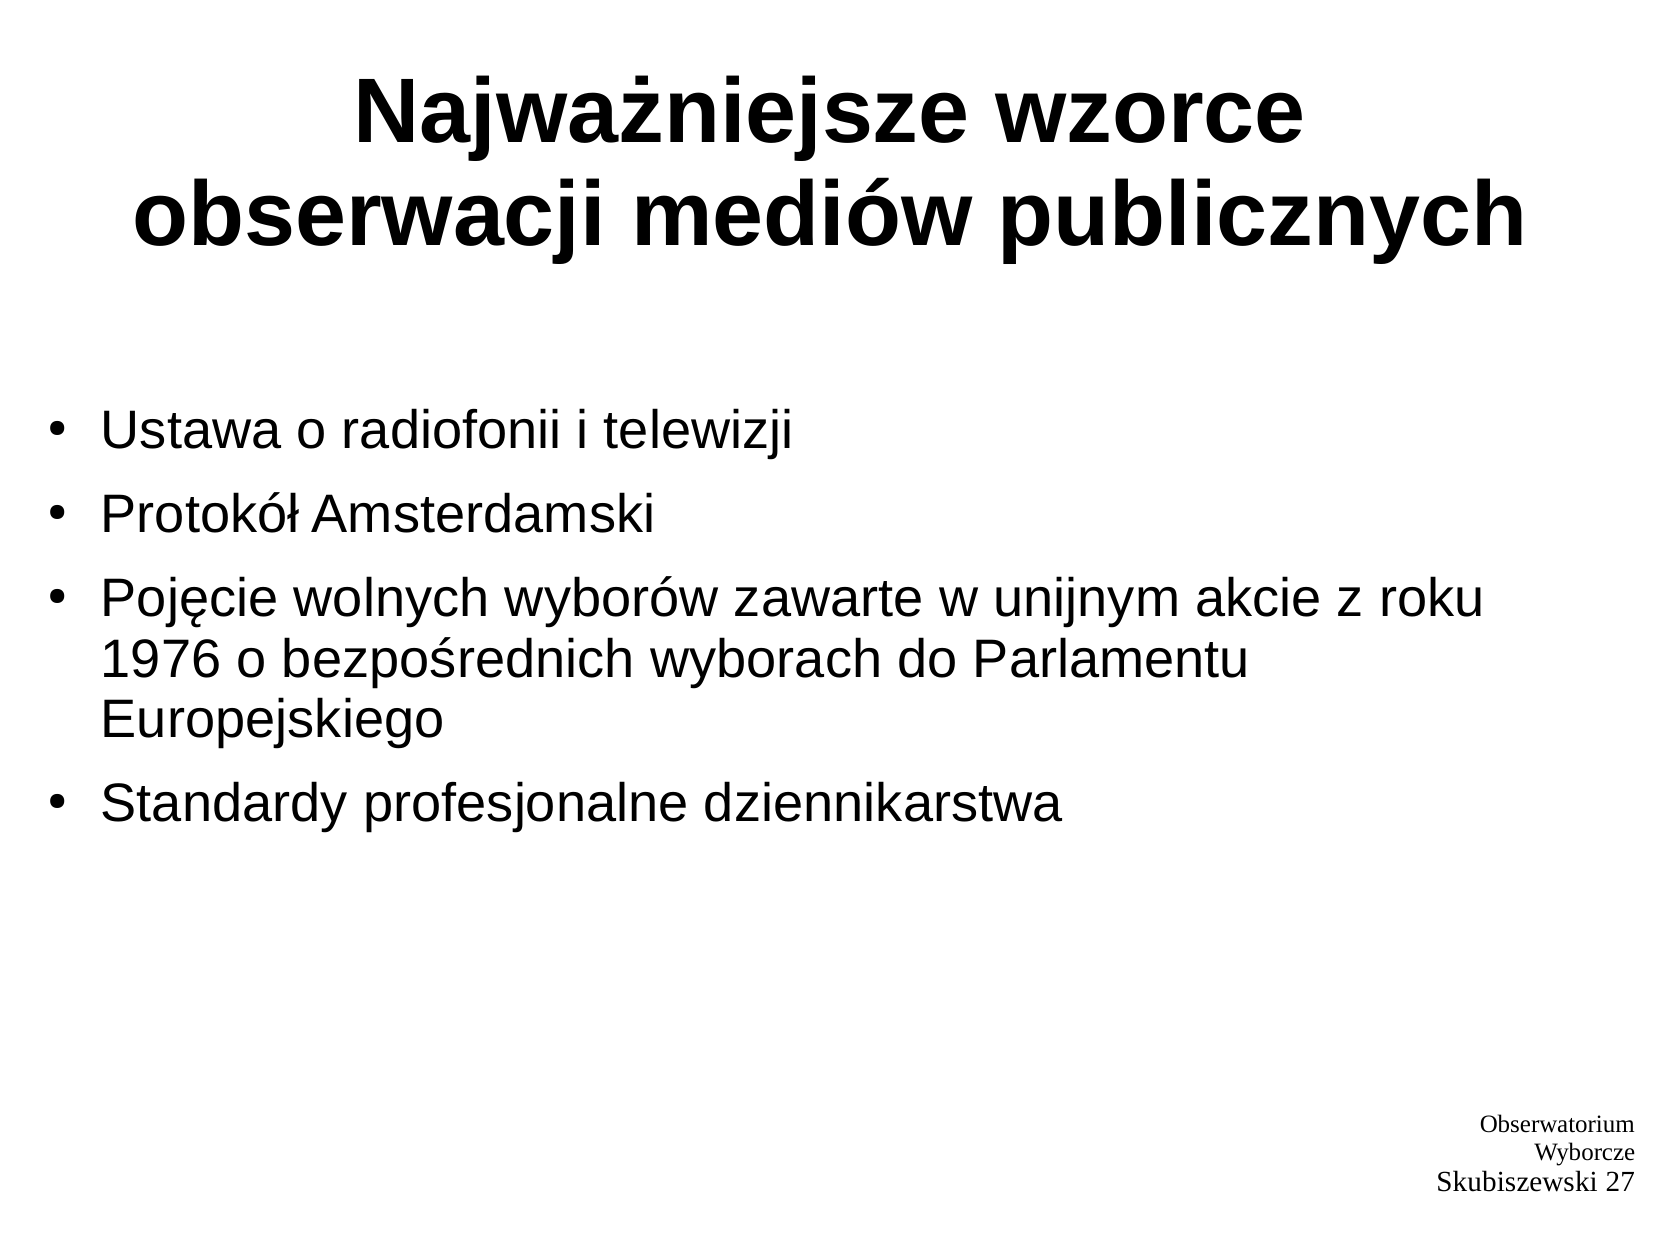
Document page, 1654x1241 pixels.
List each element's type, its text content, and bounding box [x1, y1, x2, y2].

title Najważniejsze wzorce obserwacji mediów publicznych [86, 60, 1575, 266]
list Ustawa o radiofonii i telewizji Protokół Amsterdamski Pojęcie wolnych wyborów zawarte w unijnym akcie z roku 1976 o bezpośrednich wyborach do Parlamentu Europejskiego Standardy profesjonalne dziennikarstwa [30, 315, 1583, 1156]
